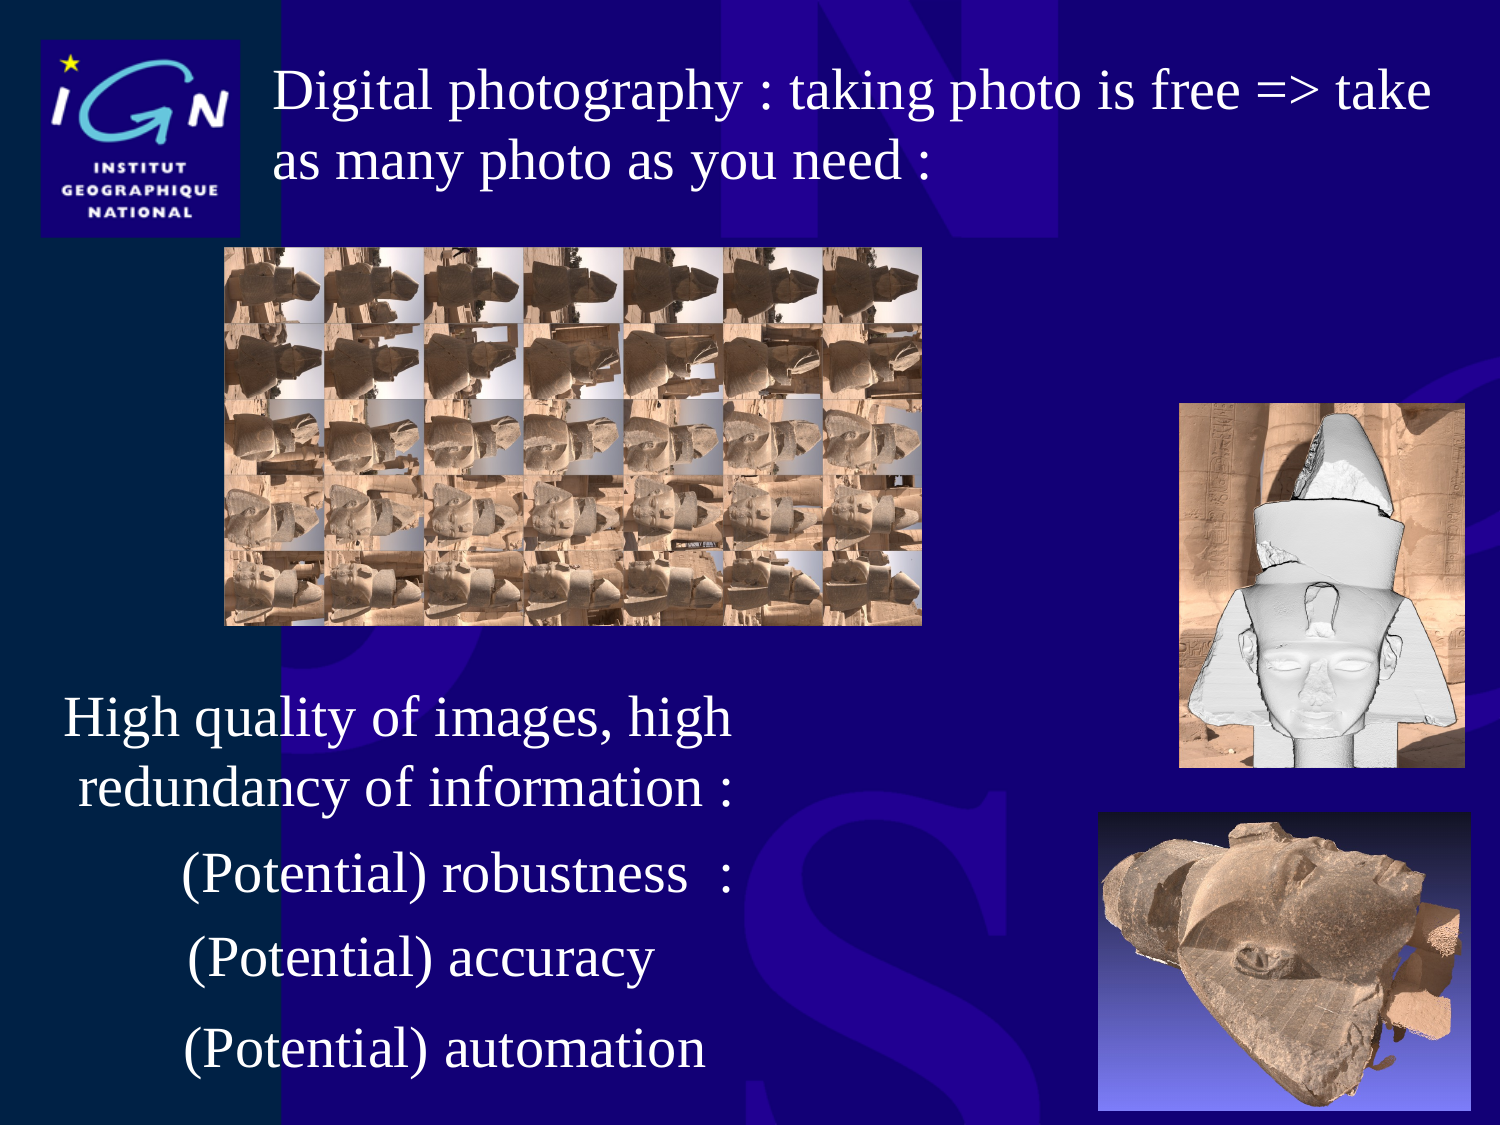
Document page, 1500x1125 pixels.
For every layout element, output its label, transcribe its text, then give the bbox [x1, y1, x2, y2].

text_box High quality of images, high redundancy of information : [49, 670, 765, 827]
picture [0, 0, 1500, 1125]
text_box (Potential) accuracy [172, 910, 685, 996]
text_box (Potential) robustness : [167, 826, 765, 912]
text_box (Potential) automation [168, 1001, 722, 1088]
text_box Digital photography : taking photo is free => take as many photo as you need : [257, 43, 1449, 199]
